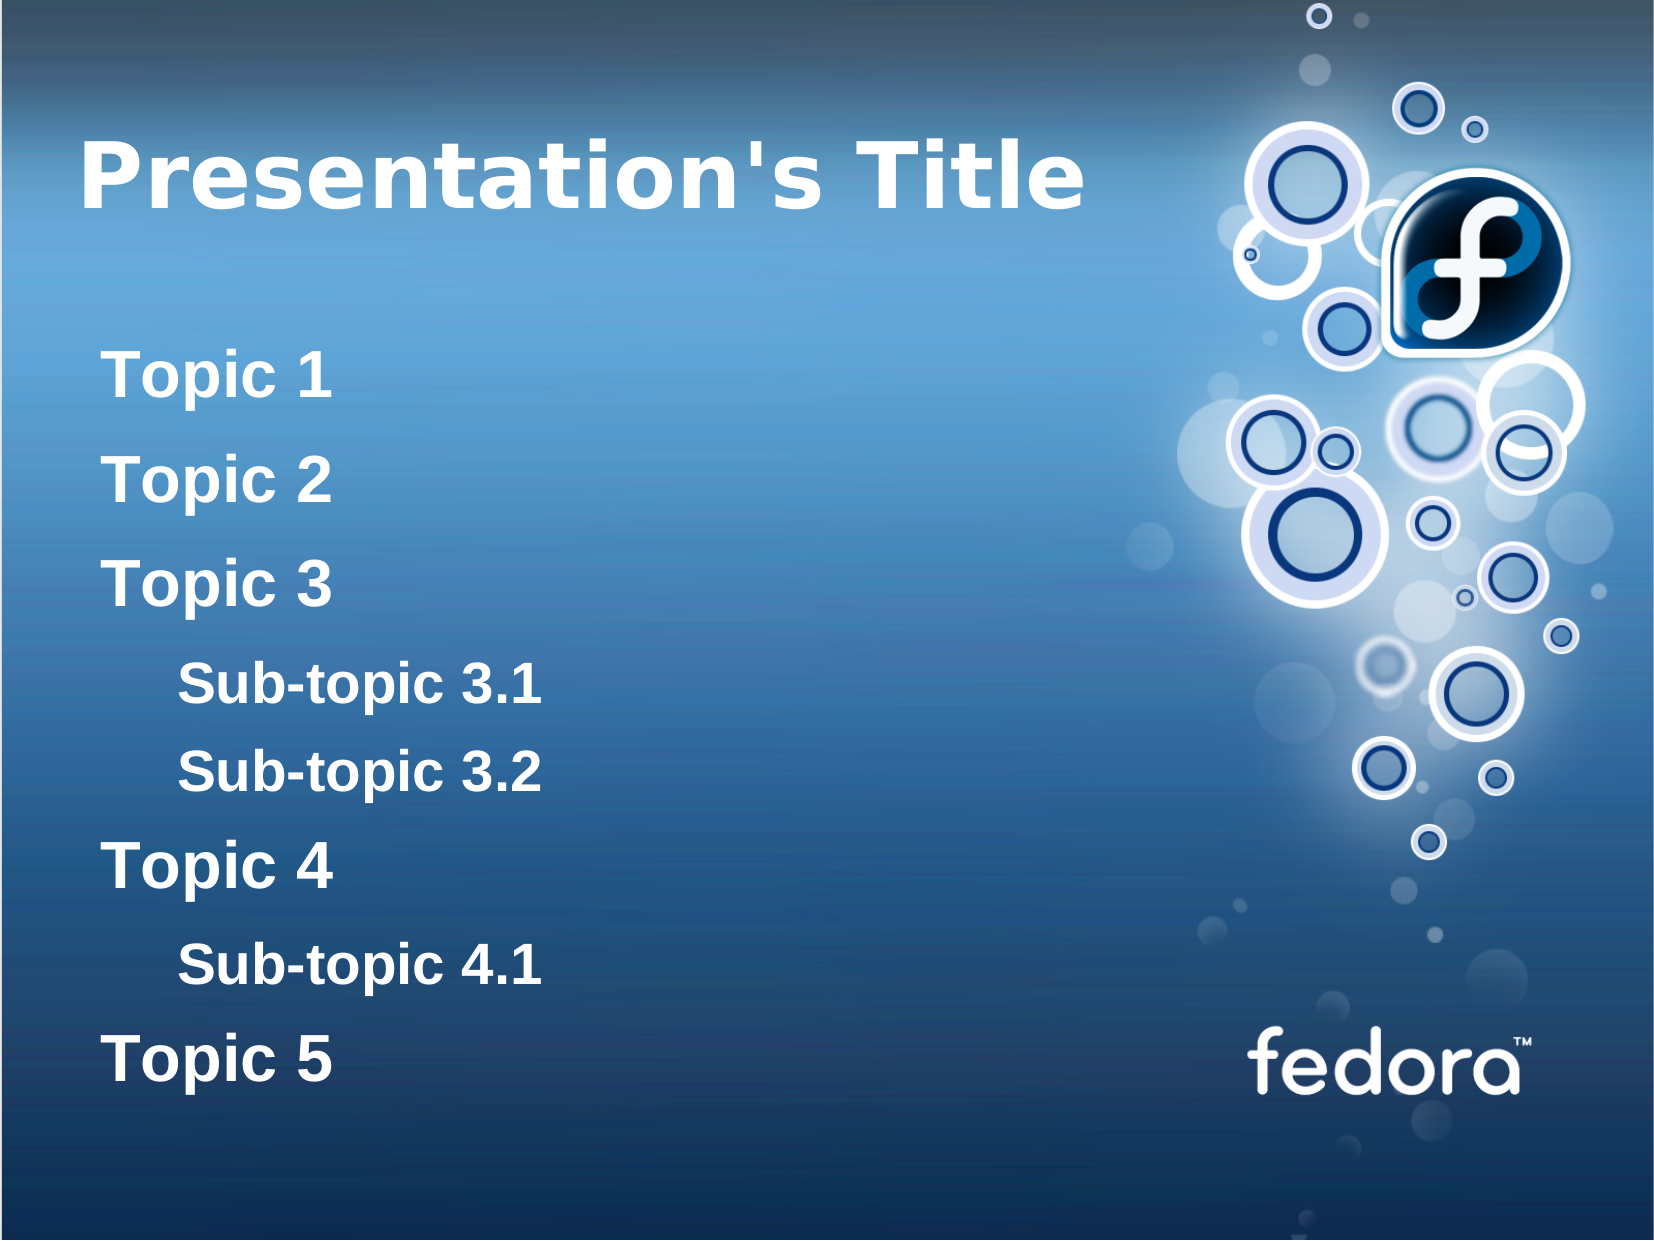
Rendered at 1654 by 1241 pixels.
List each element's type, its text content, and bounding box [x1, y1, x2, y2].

picture [1, 0, 1654, 1240]
list Topic 1 Topic 2 Topic 3 Sub-topic 3.1 Sub-topic 3.2 Topic 4 Sub-topic 4.1 Topic 5 [82, 337, 1388, 1156]
title Presentation's Title [76, 73, 1565, 281]
